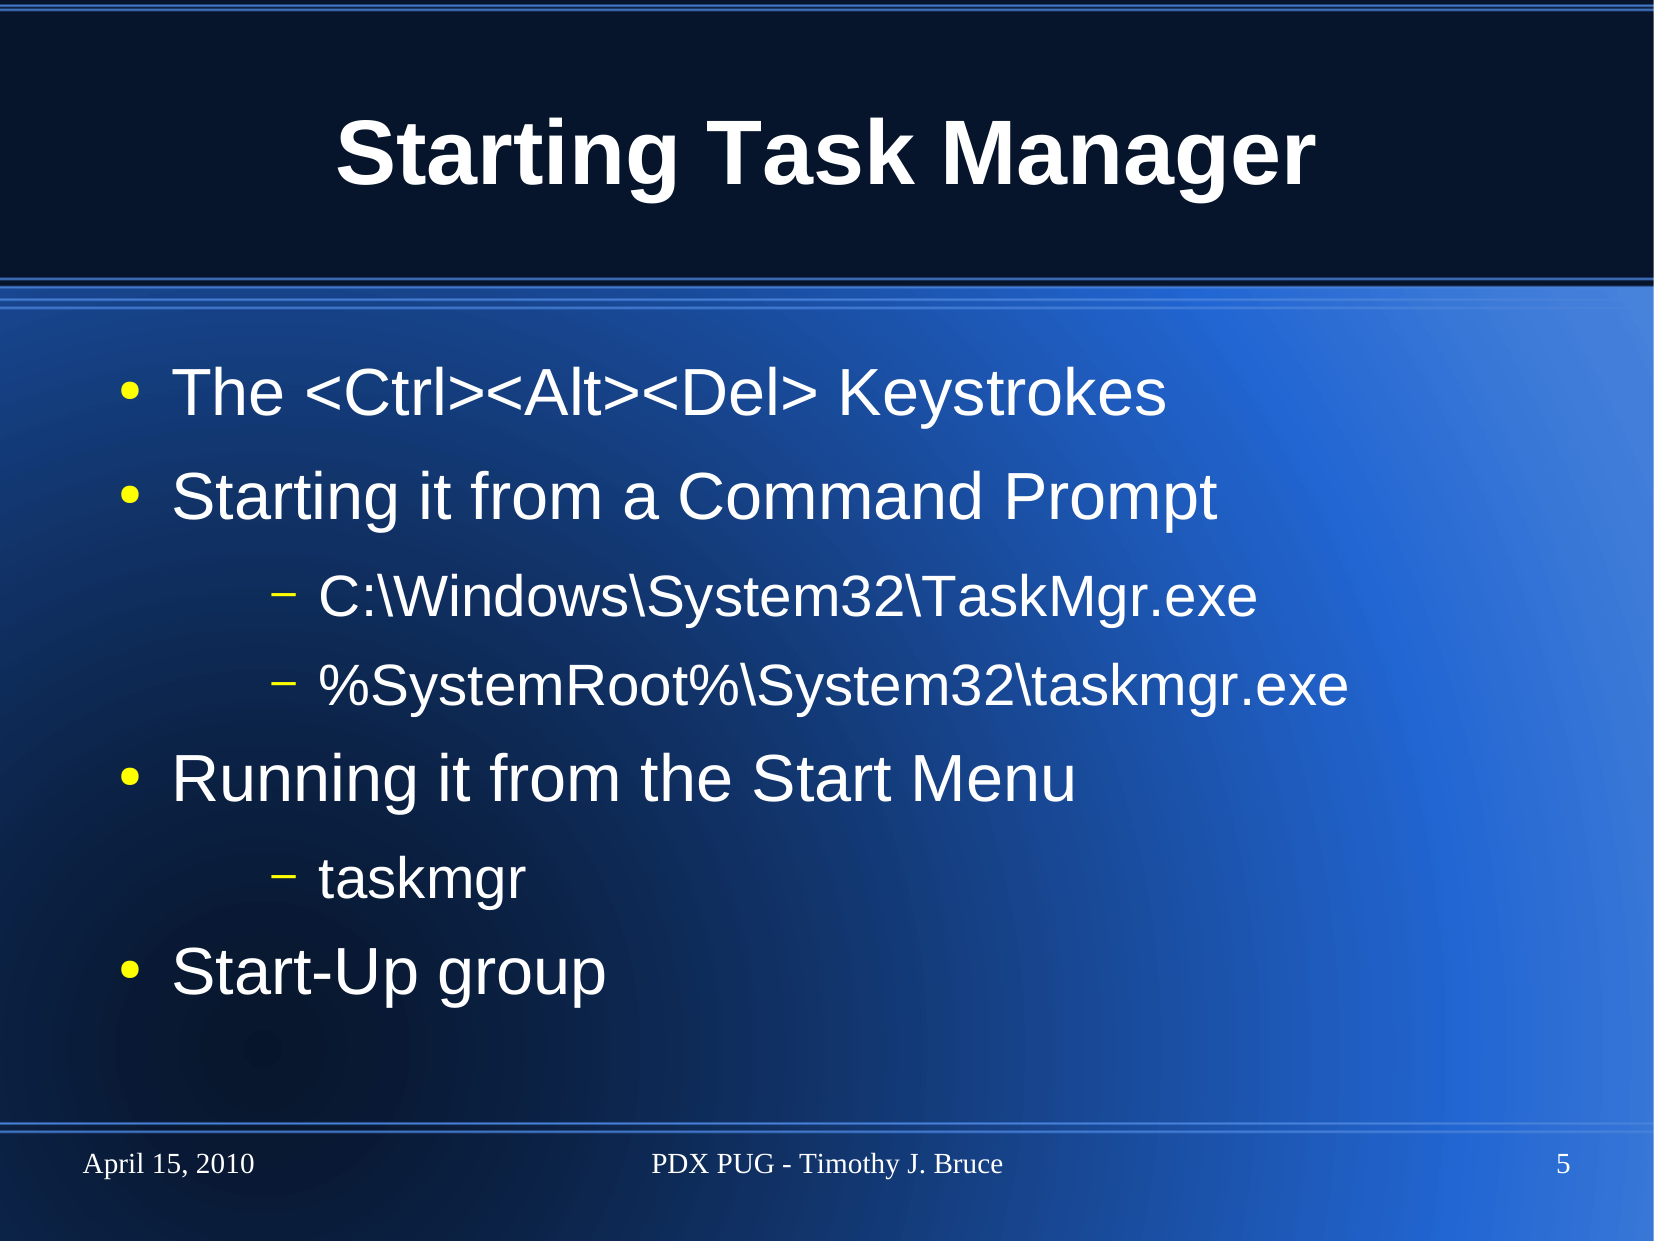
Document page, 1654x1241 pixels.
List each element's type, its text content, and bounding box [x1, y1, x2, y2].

list The <Ctrl><Alt><Del> Keystrokes Starting it from a Command Prompt C:\Windows\System32\TaskMgr.exe %SystemRoot%\System32\taskmgr.exe Running it from the Start Menu taskmgr Start-Up group [82, 355, 1571, 1159]
title Starting Task Manager [82, 56, 1571, 250]
picture [0, 0, 1654, 1241]
